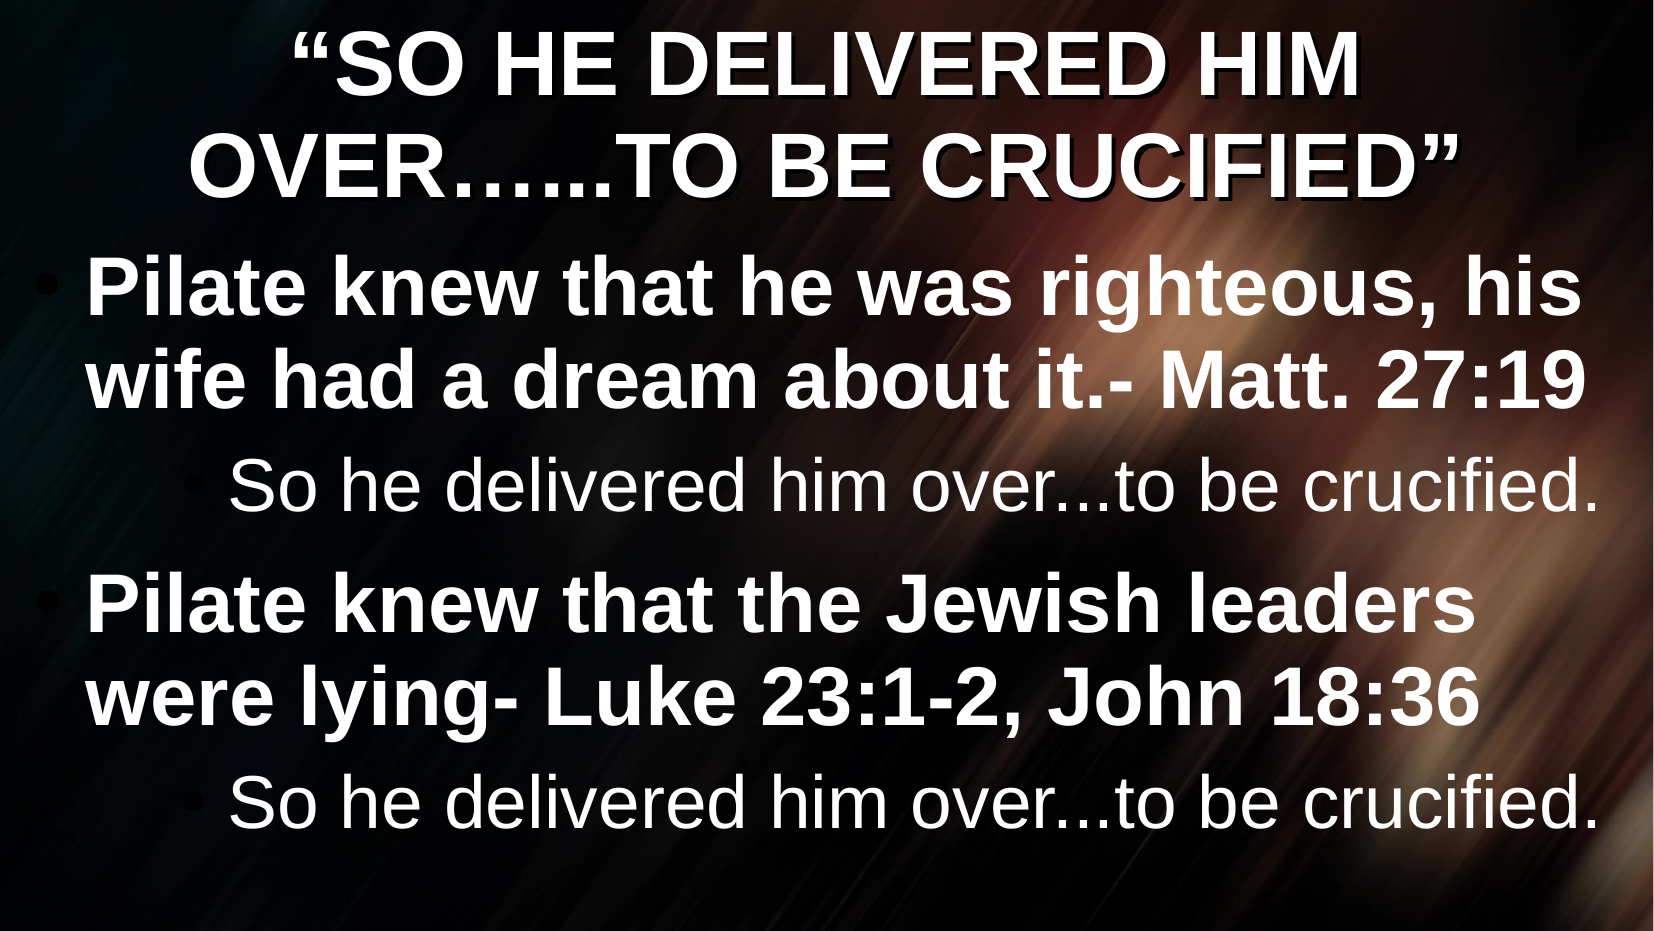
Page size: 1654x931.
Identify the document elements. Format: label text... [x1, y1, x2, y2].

list Pilate knew that he was righteous, his wife had a dream about it.- Matt. 27:19 So he delivered him over...to be crucified. Pilate knew that the Jewish leaders were lying- Luke 23:1-2, John 18:36 So he delivered him over...to be crucified. [15, 240, 1654, 916]
title “SO HE DELIVERED HIM OVER…...TO BE CRUCIFIED” [82, 12, 1571, 218]
picture [0, 0, 1654, 931]
